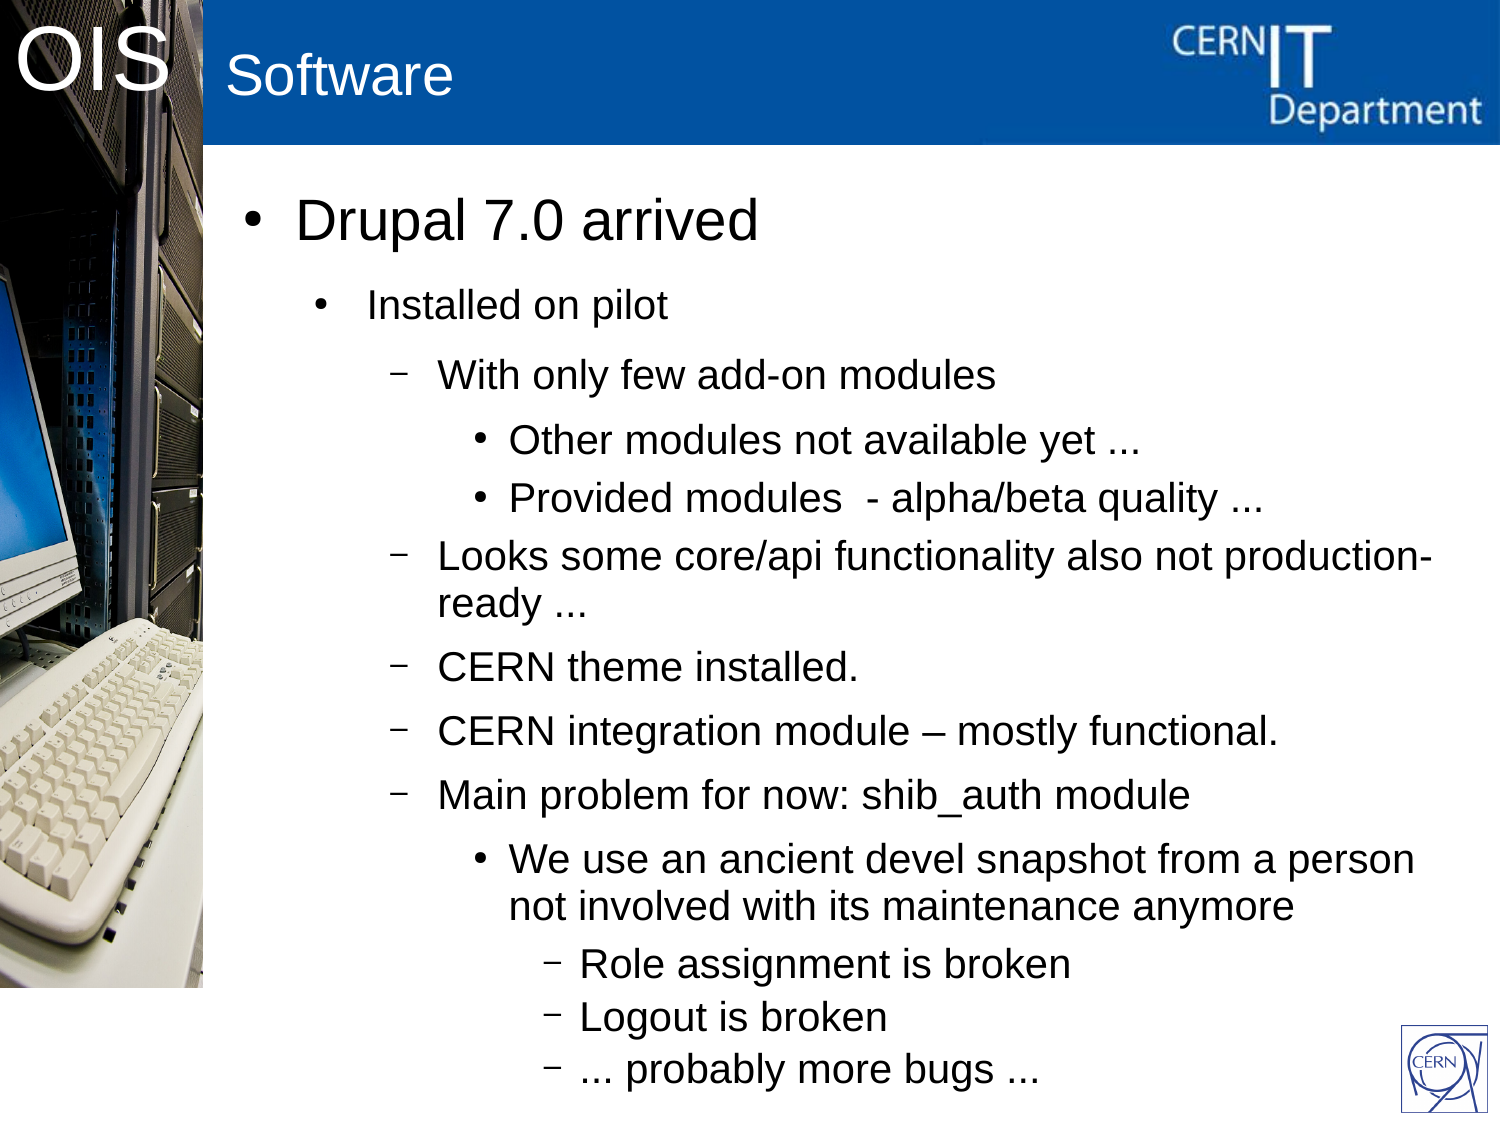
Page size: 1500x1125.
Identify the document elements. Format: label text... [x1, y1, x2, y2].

title Software [225, 0, 1238, 151]
picture [1463, 1025, 1488, 1113]
list Drupal 7.0 arrived Installed on pilot With only few add-on modules Other modules not available yet ... Provided modules - alpha/beta quality ... Looks some core/api functionality also not production-ready ... CERN theme installed. CERN integration module – mostly functional. Main problem for now: shib_auth module We use an ancient devel snapshot from a person not involved with its maintenance anymore Role assignment is broken Logout is broken ... probably more bugs ... [225, 187, 1463, 1125]
picture [0, 0, 225, 988]
picture [1238, 0, 1500, 145]
